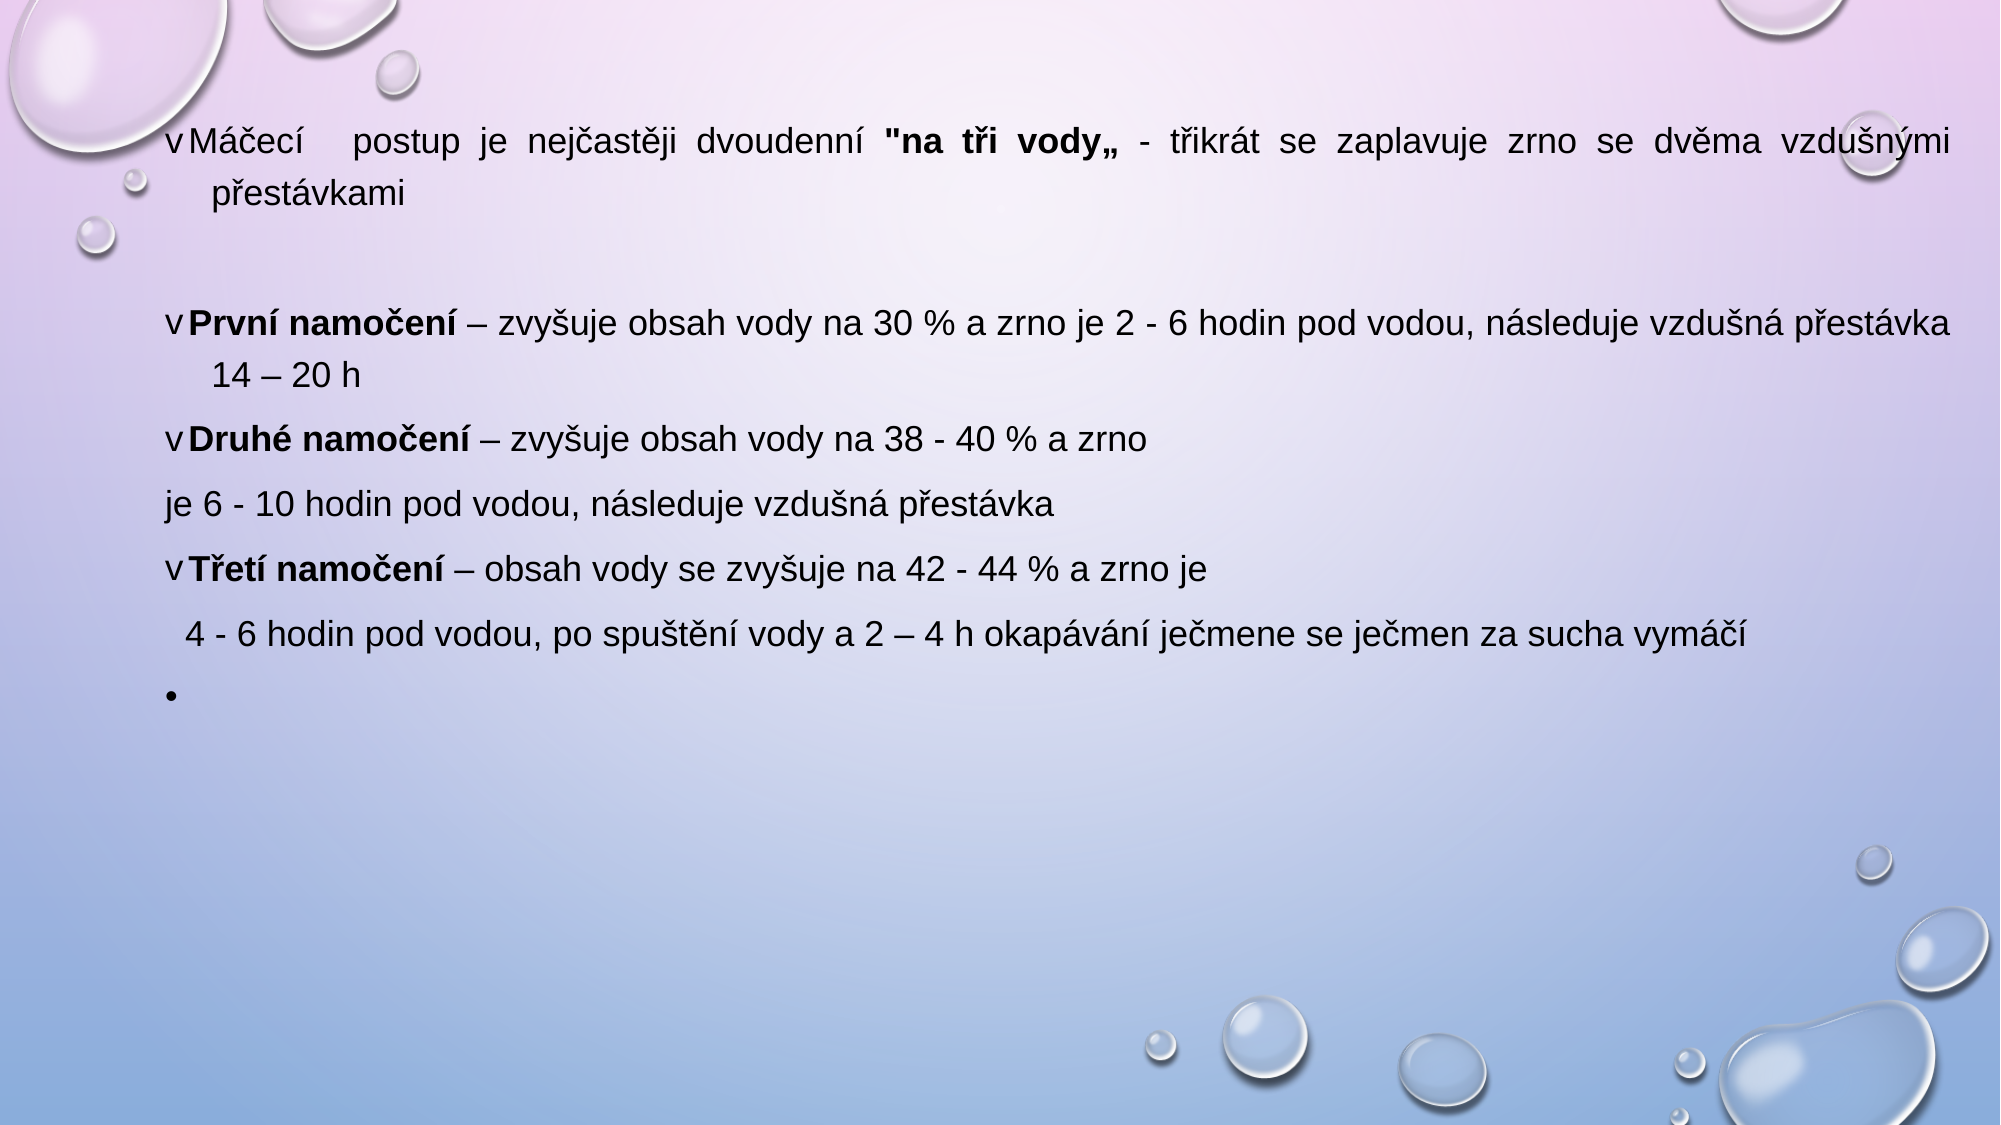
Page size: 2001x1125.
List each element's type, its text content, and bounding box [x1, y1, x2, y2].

list Máčecí postup je nejčastěji dvoudenní "na tři vody„ - třikrát se zaplavuje zrno se dvěma vzdušnými přestávkami První namočení – zvyšuje obsah vody na 30 % a zrno je 2 - 6 hodin pod vodou, následuje vzdušná přestávka 14 – 20 h Druhé namočení – zvyšuje obsah vody na 38 - 40 % a zrno je 6 - 10 hodin pod vodou, následuje vzdušná přestávka Třetí namočení – obsah vody se zvyšuje na 42 - 44 % a zrno je 4 - 6 hodin pod vodou, po spuštění vody a 2 – 4 h okapávání ječmene se ječmen za sucha vymáčí [150, 101, 1967, 664]
